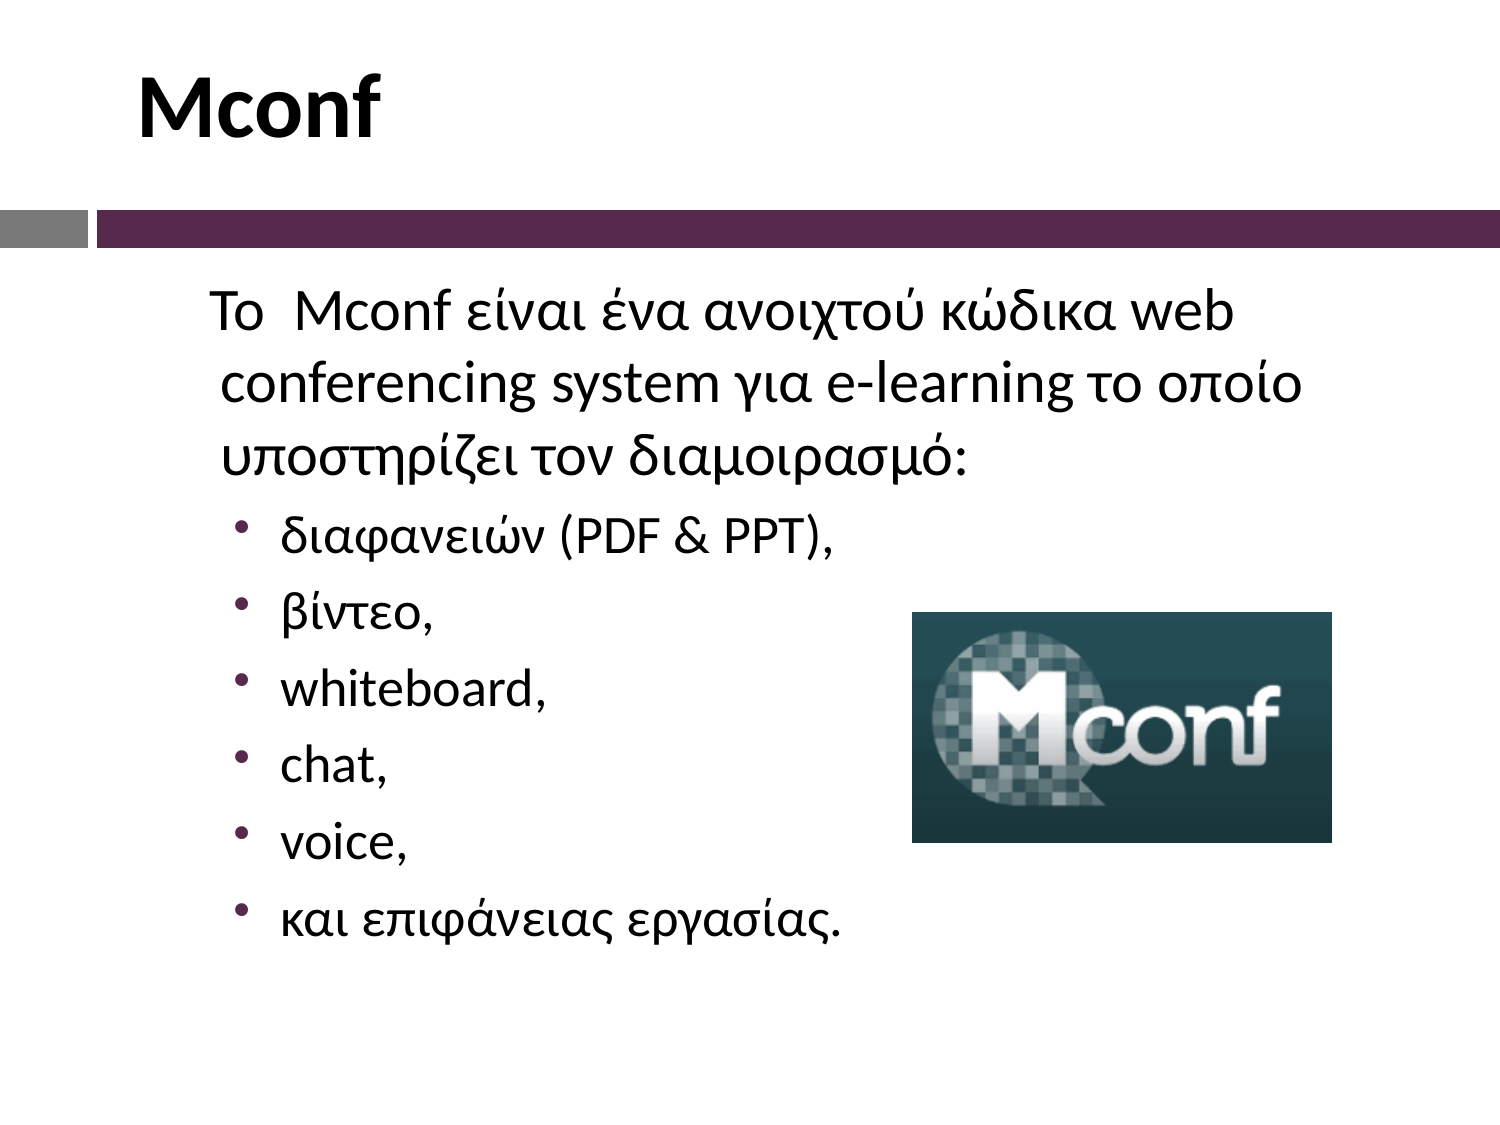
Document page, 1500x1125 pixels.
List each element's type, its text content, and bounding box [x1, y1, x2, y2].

picture [912, 612, 1332, 843]
list Το Mconf είναι ένα ανοιχτού κώδικα web conferencing system για e-learning το οποίο υποστηρίζει τον διαμοιρασμό: διαφανειών (PDF & PPT), βίντεο, whiteboard, chat, voice, και επιφάνειας εργασίας. [100, 262, 1438, 1000]
title Mconf [100, 19, 1438, 182]
